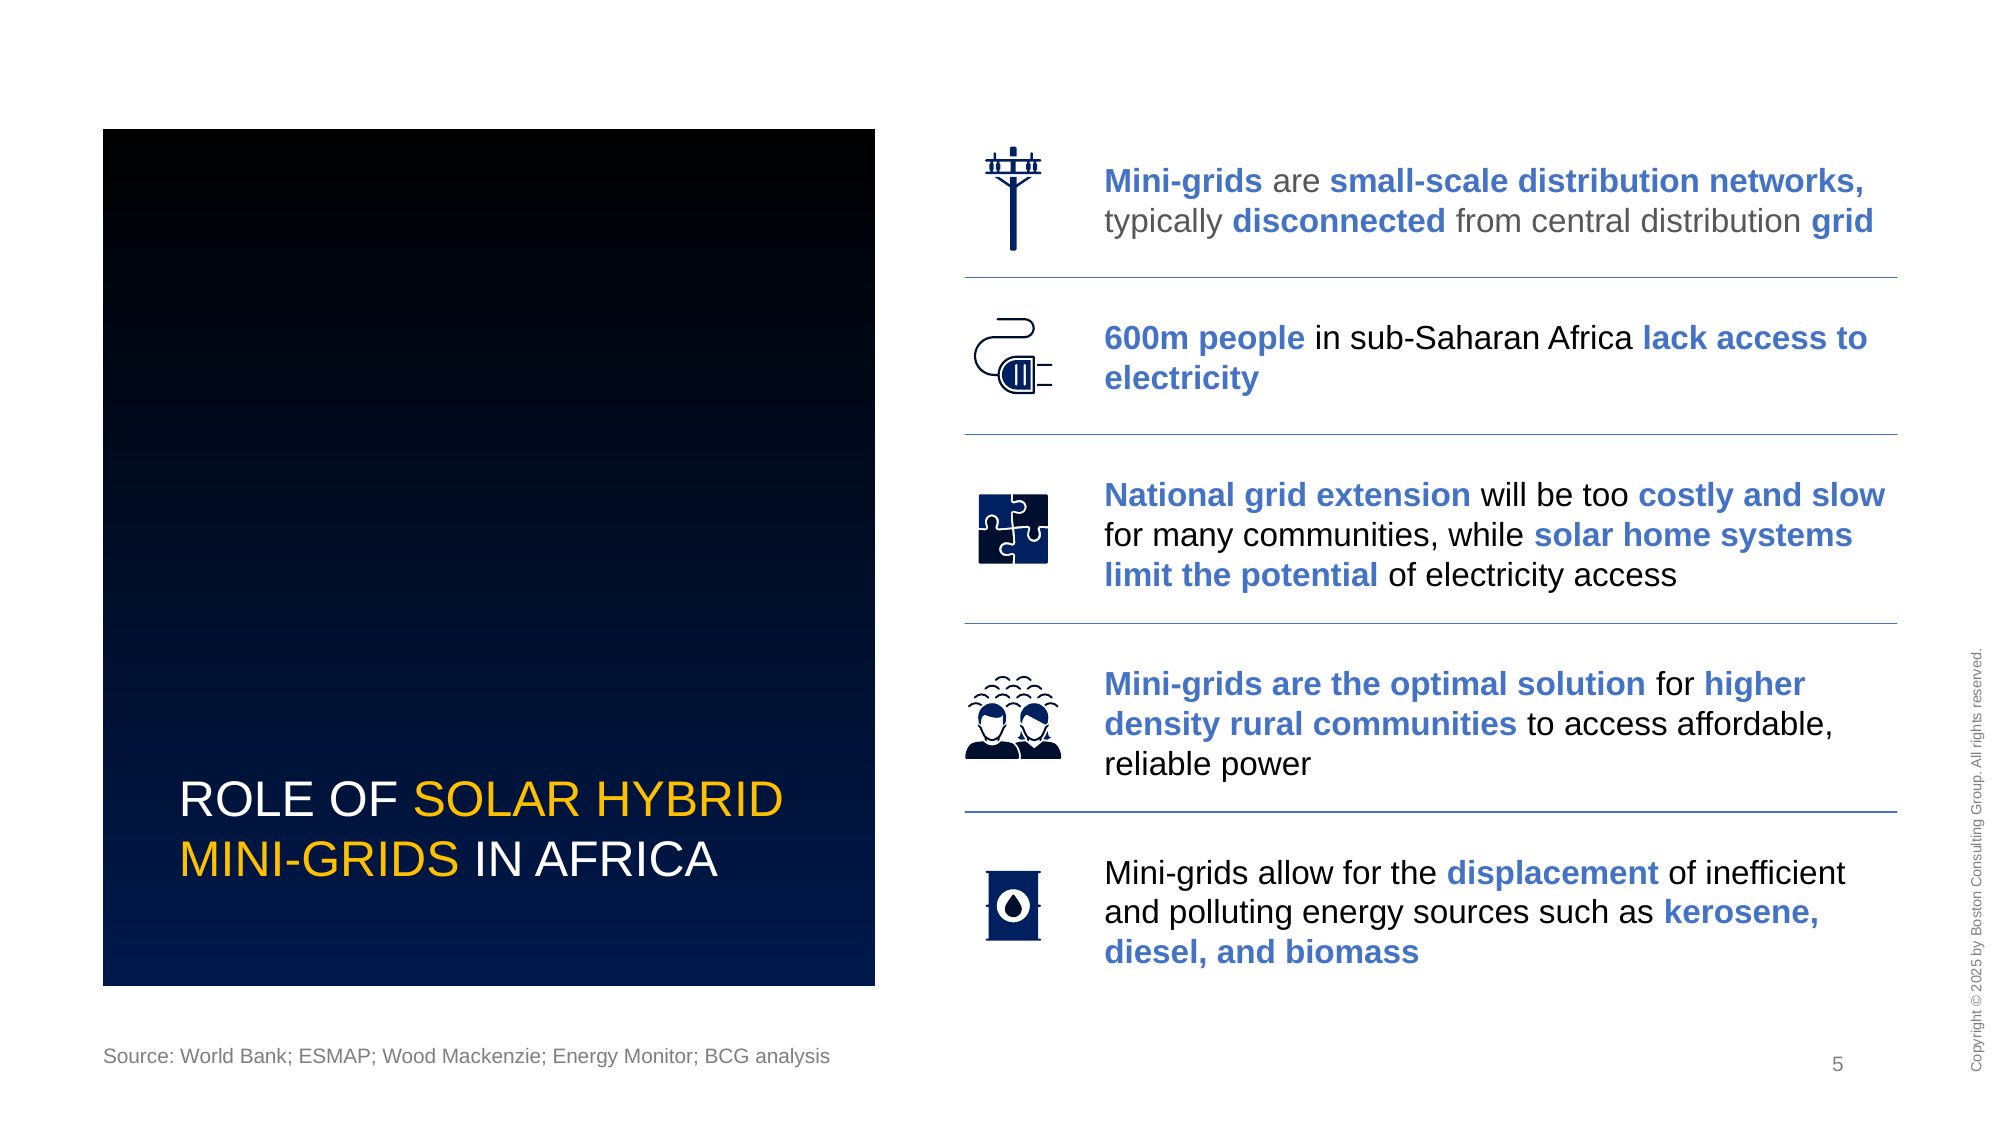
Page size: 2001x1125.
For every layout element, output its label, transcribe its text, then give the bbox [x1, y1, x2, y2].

text_box [1016, 693, 1032, 699]
text_box [973, 693, 990, 699]
text_box [1026, 684, 1042, 690]
text_box [995, 693, 1011, 699]
text_box ROLE OF SOLAR HYBRID MINI-GRIDS IN AFRICA [163, 766, 814, 888]
text_box [1009, 146, 1017, 157]
text_box 600m people in sub-Saharan Africa lack access to electricity [1093, 309, 1897, 403]
text_box [985, 870, 1042, 941]
text_box Mini-grids are small-scale distribution networks, typically disconnected from central distribution grid [1093, 151, 1897, 246]
text_box [103, 130, 875, 986]
text_box [965, 702, 1062, 759]
text_box [984, 152, 1042, 175]
text_box National grid extension will be too costly and slow for many communities, while solar home systems limit the potential of electricity access [1093, 466, 1897, 592]
text_box Source: World Bank; ESMAP; Wood Mackenzie; Energy Monitor; BCG analysis [103, 1046, 1585, 1069]
text_box [978, 494, 1048, 564]
text_box [1037, 693, 1053, 699]
text_box [1005, 684, 1021, 690]
text_box Mini-grids allow for the displacement of inefficient and polluting energy sources such as kerosene, diesel, and biomass [1093, 843, 1897, 969]
text_box [1016, 675, 1032, 681]
text_box [995, 675, 1011, 681]
text_box Mini-grids are the optimal solution for higher density rural communities to access affordable, reliable power [1093, 655, 1897, 780]
text_box [984, 684, 1000, 690]
text_box [1005, 702, 1021, 708]
text_box [973, 318, 1035, 395]
text_box [994, 176, 1033, 251]
